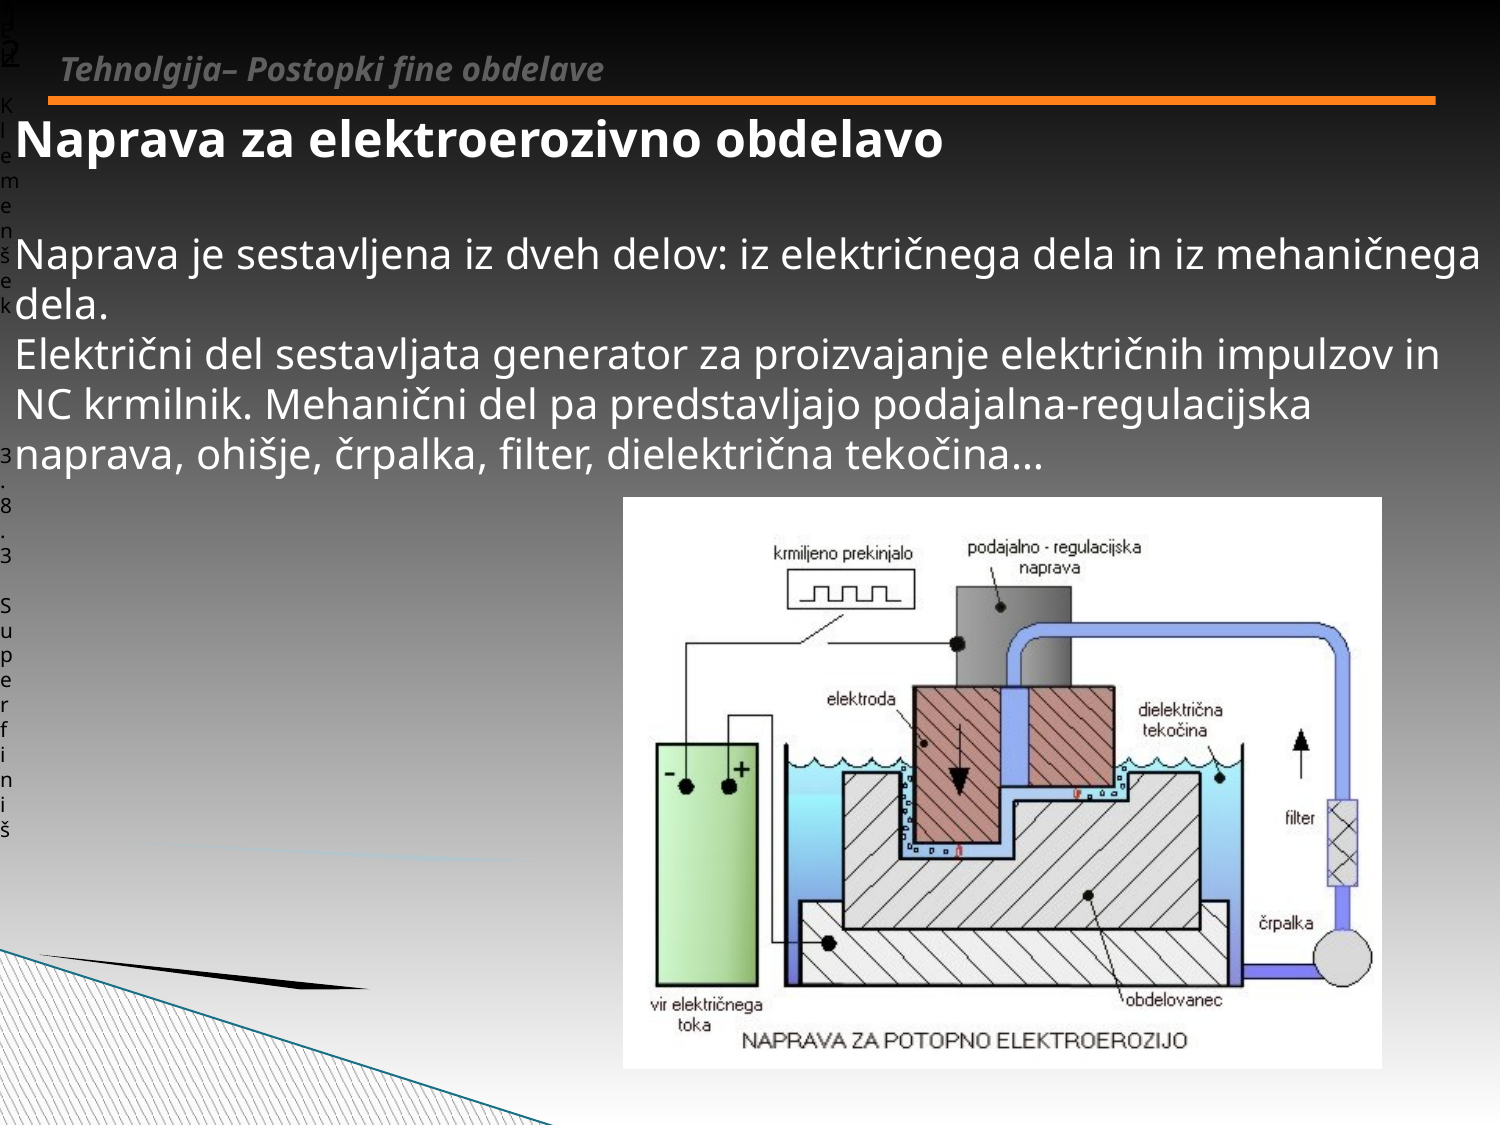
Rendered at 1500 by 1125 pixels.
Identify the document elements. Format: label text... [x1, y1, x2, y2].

picture [623, 497, 1382, 1069]
picture [0, 952, 543, 1125]
text_box Naprava za elektroerozivno obdelavo Naprava je sestavljena iz dveh delov: iz električnega dela in iz mehaničnega dela. Električni del sestavljata generator za proizvajanje električnih impulzov in NC krmilnik. Mehanični del pa predstavljajo podajalna-regulacijska naprava, ohišje, črpalka, filter, dielektrična tekočina… [0, 100, 1500, 486]
